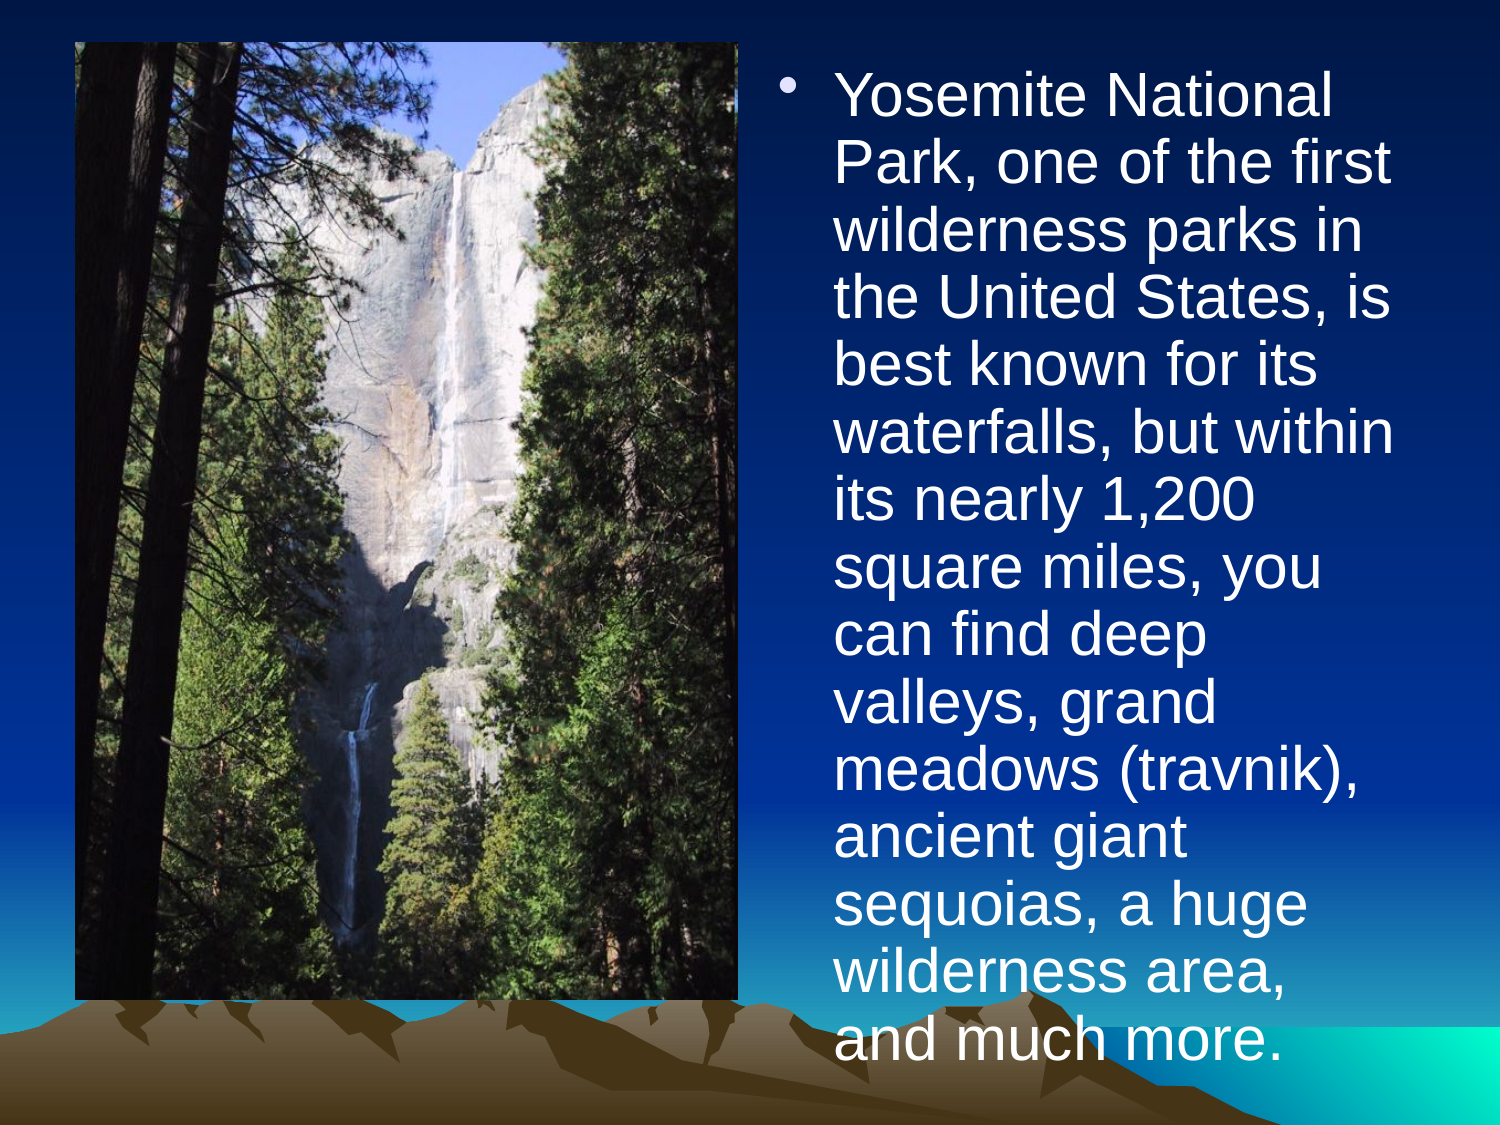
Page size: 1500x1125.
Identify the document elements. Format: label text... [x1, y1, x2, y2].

picture [75, 42, 738, 1000]
list Yosemite National Park, one of the first wilderness parks in the United States, is best known for its waterfalls, but within its nearly 1,200 square miles, you can find deep valleys, grand meadows (travnik), ancient giant sequoias, a huge wilderness area, and much more. [762, 54, 1425, 1000]
